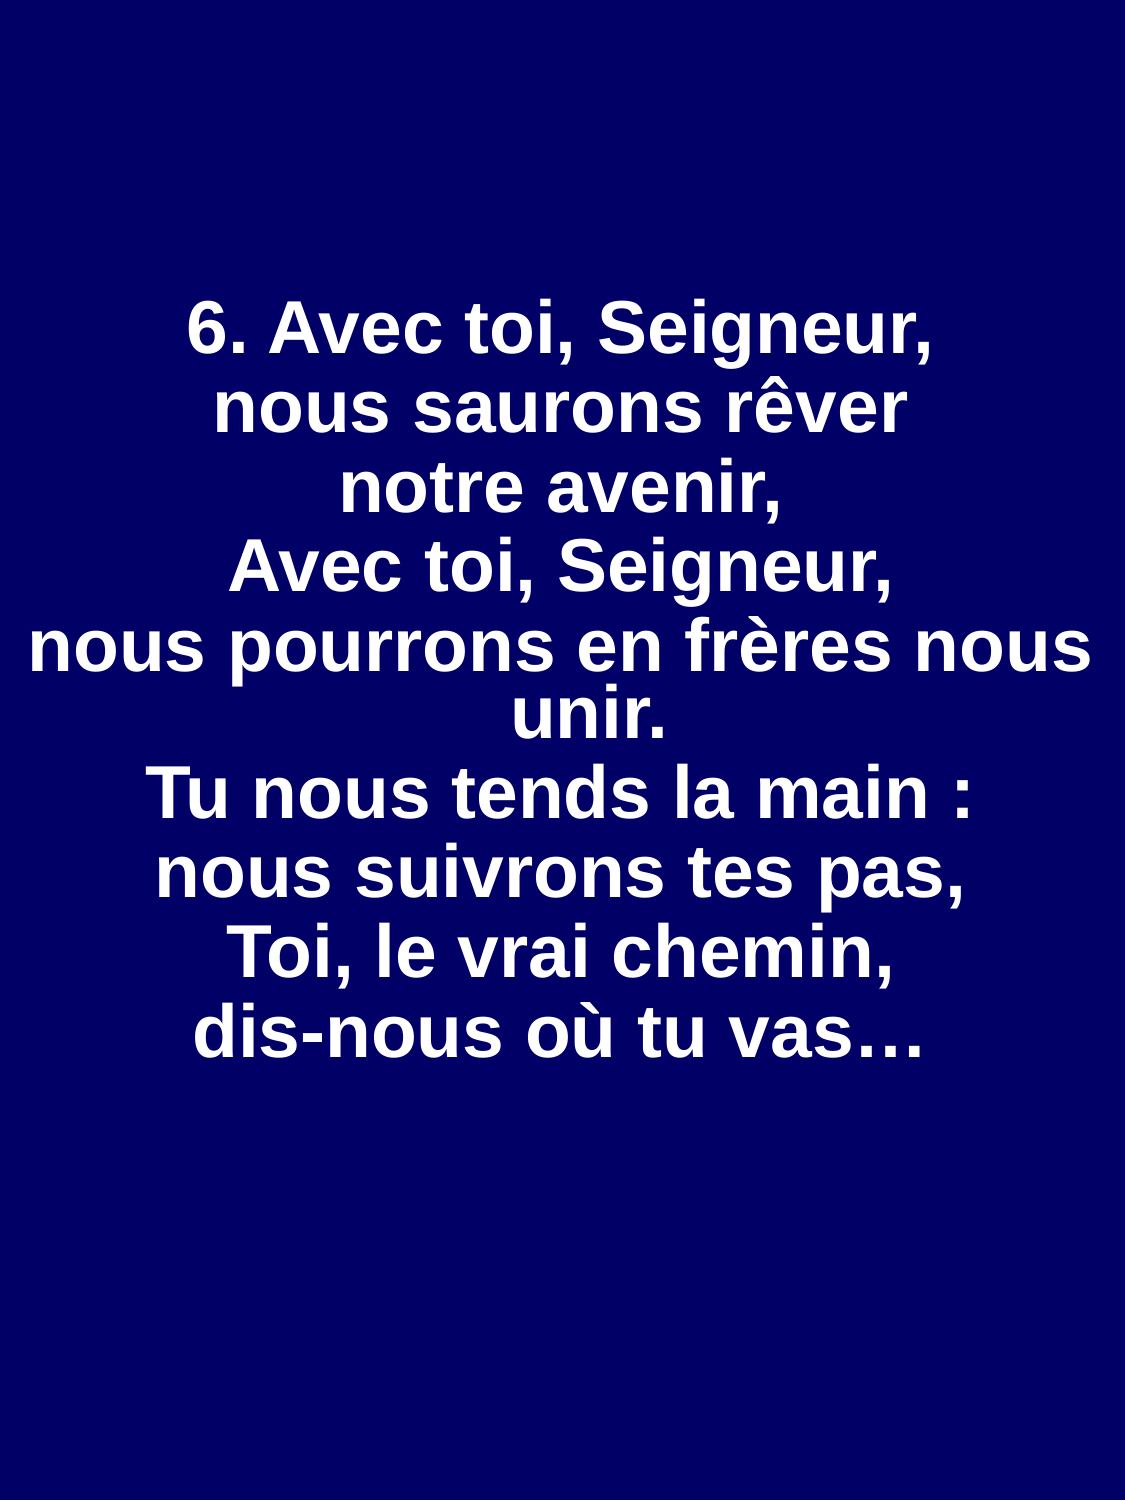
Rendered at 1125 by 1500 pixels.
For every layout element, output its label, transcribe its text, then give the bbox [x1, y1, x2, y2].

text_box 6. Avec toi, Seigneur, nous saurons rêver notre avenir, Avec toi, Seigneur, nous pourrons en frères nous unir. Tu nous tends la main : nous suivrons tes pas, Toi, le vrai chemin, dis-nous où tu vas… [11, 35, 1110, 1441]
